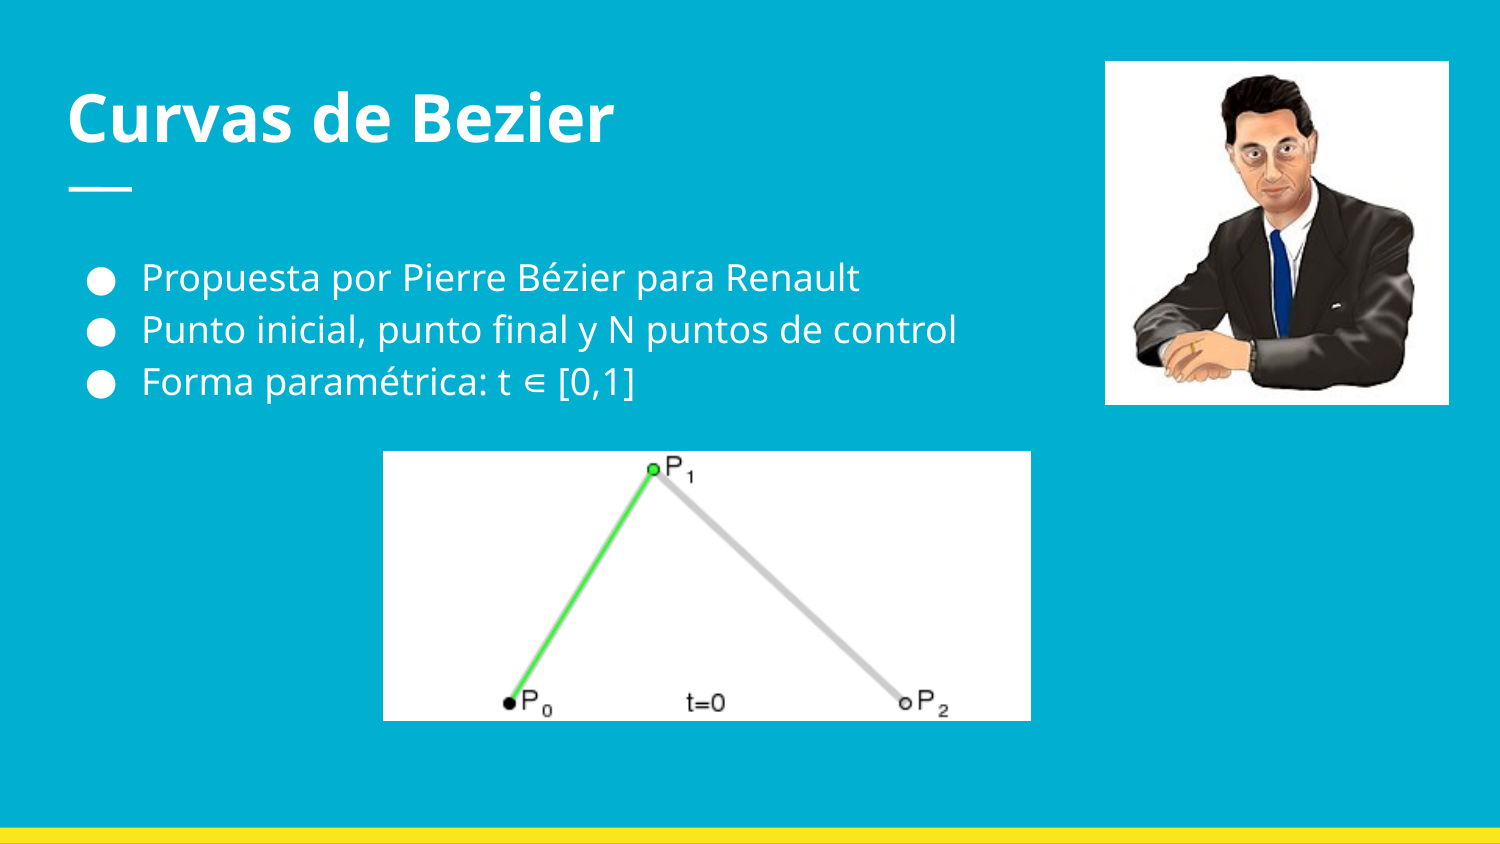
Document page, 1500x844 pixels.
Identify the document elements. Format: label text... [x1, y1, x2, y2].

picture [383, 451, 1031, 721]
title Curvas de Bezier [51, 61, 1105, 167]
list Propuesta por Pierre Bézier para Renault Punto inicial, punto final y N puntos de control Forma paramétrica: t ∊ [0,1] [51, 232, 1449, 750]
picture [1105, 61, 1449, 405]
